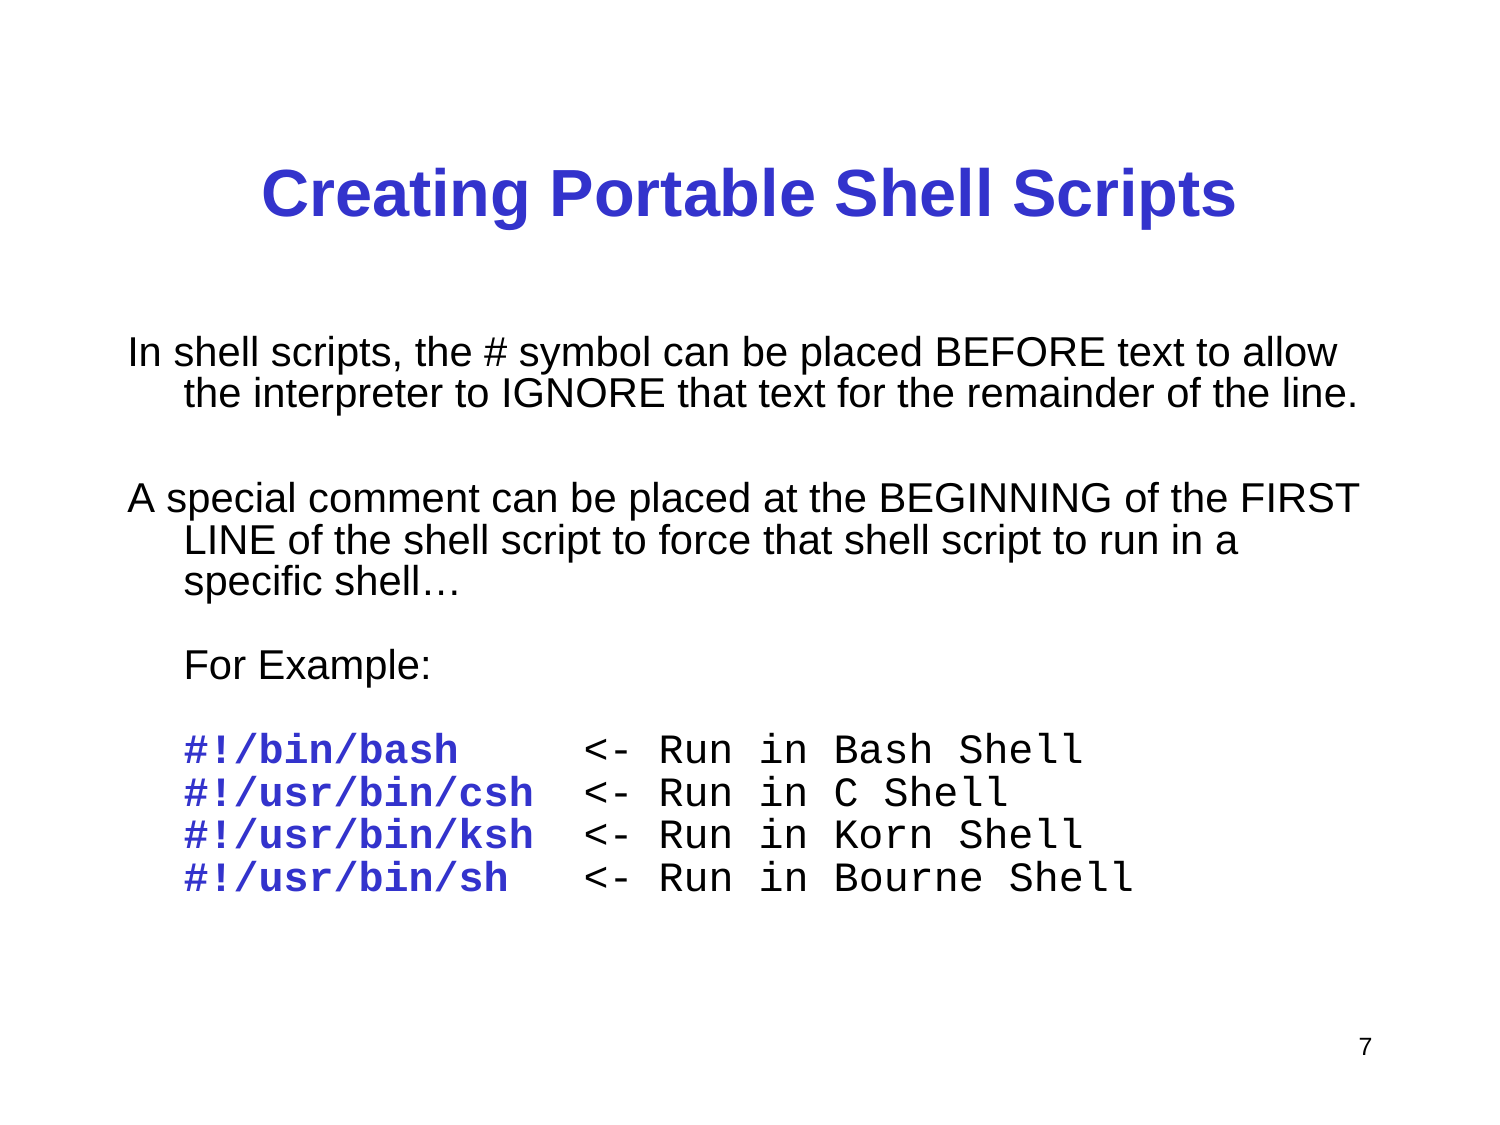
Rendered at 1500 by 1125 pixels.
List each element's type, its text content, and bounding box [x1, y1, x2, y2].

title Creating Portable Shell Scripts [112, 99, 1388, 288]
list In shell scripts, the # symbol can be placed BEFORE text to allow the interpreter to IGNORE that text for the remainder of the line. A special comment can be placed at the BEGINNING of the FIRST LINE of the shell script to force that shell script to run in a specific shell… For Example: #!/bin/bash <- Run in Bash Shell #!/usr/bin/csh <- Run in C Shell #!/usr/bin/ksh <- Run in Korn Shell #!/usr/bin/sh <- Run in Bourne Shell [112, 324, 1388, 1001]
